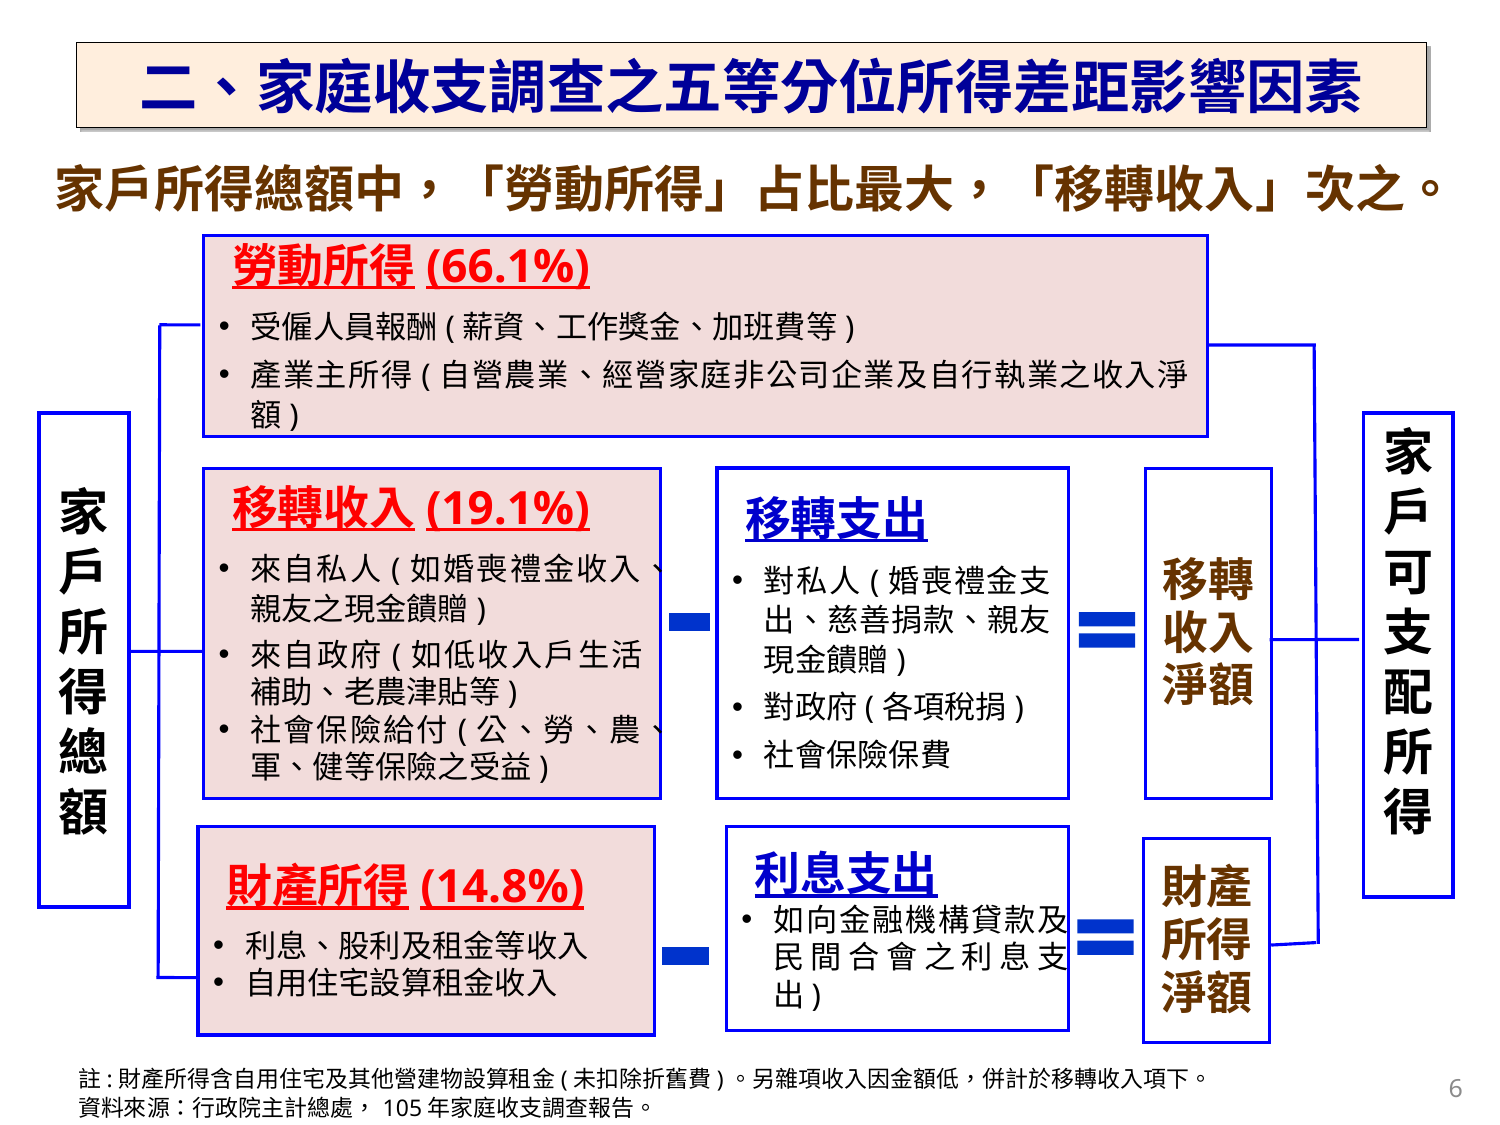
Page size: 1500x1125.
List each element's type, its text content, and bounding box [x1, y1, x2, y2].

text_box 財產所得淨額 [1143, 838, 1270, 1043]
text_box 財產所得(14.8%) 利息、股利及租金等收入 自用住宅設算租金收入 [198, 826, 655, 1035]
text_box 移轉支出 對私人(婚喪禮金支出、慈善捐款、親友現金饋贈) 對政府(各項稅捐) 社會保險保費 [716, 467, 1069, 799]
text_box 註:財產所得含自用住宅及其他營建物設算租金(未扣除折舊費)。另雜項收入因金額低，併計於移轉收入項下。 資料來源：行政院主計總處，105年家庭收支調查報告。 [63, 1055, 1319, 1125]
text_box [662, 947, 709, 965]
text_box [1078, 633, 1136, 648]
text_box 移轉收入(19.1%) 來自私人(如婚喪禮金收入、親友之現金饋贈) 來自政府(如低收入戶生活補助、老農津貼等) 社會保險給付(公、勞、農、軍、健等保險之受益) [203, 468, 661, 799]
text_box 二、家庭收支調查之五等分位所得差距影響因素 [76, 42, 1427, 128]
text_box [669, 613, 710, 631]
text_box 家戶所得總額中，「勞動所得」占比最大，「移轉收入」次之。 [38, 157, 1471, 279]
text_box 家戶所得總額 [38, 412, 129, 907]
text_box [1077, 919, 1134, 934]
text_box 勞動所得(66.1%) 受僱人員報酬(薪資、工作獎金、加班費等) 產業主所得(自營農業、經營家庭非公司企業及自行執業之收入淨額) [203, 235, 1208, 437]
text_box 利息支出 如向金融機構貸款及民間合會之利息支出) [726, 826, 1069, 1031]
text_box 家戶可支配所得 [1363, 413, 1454, 898]
slide_number <編號> [1128, 1059, 1478, 1120]
text_box [1078, 612, 1136, 627]
text_box [1077, 940, 1134, 955]
text_box 移轉收入淨額 [1145, 468, 1272, 799]
